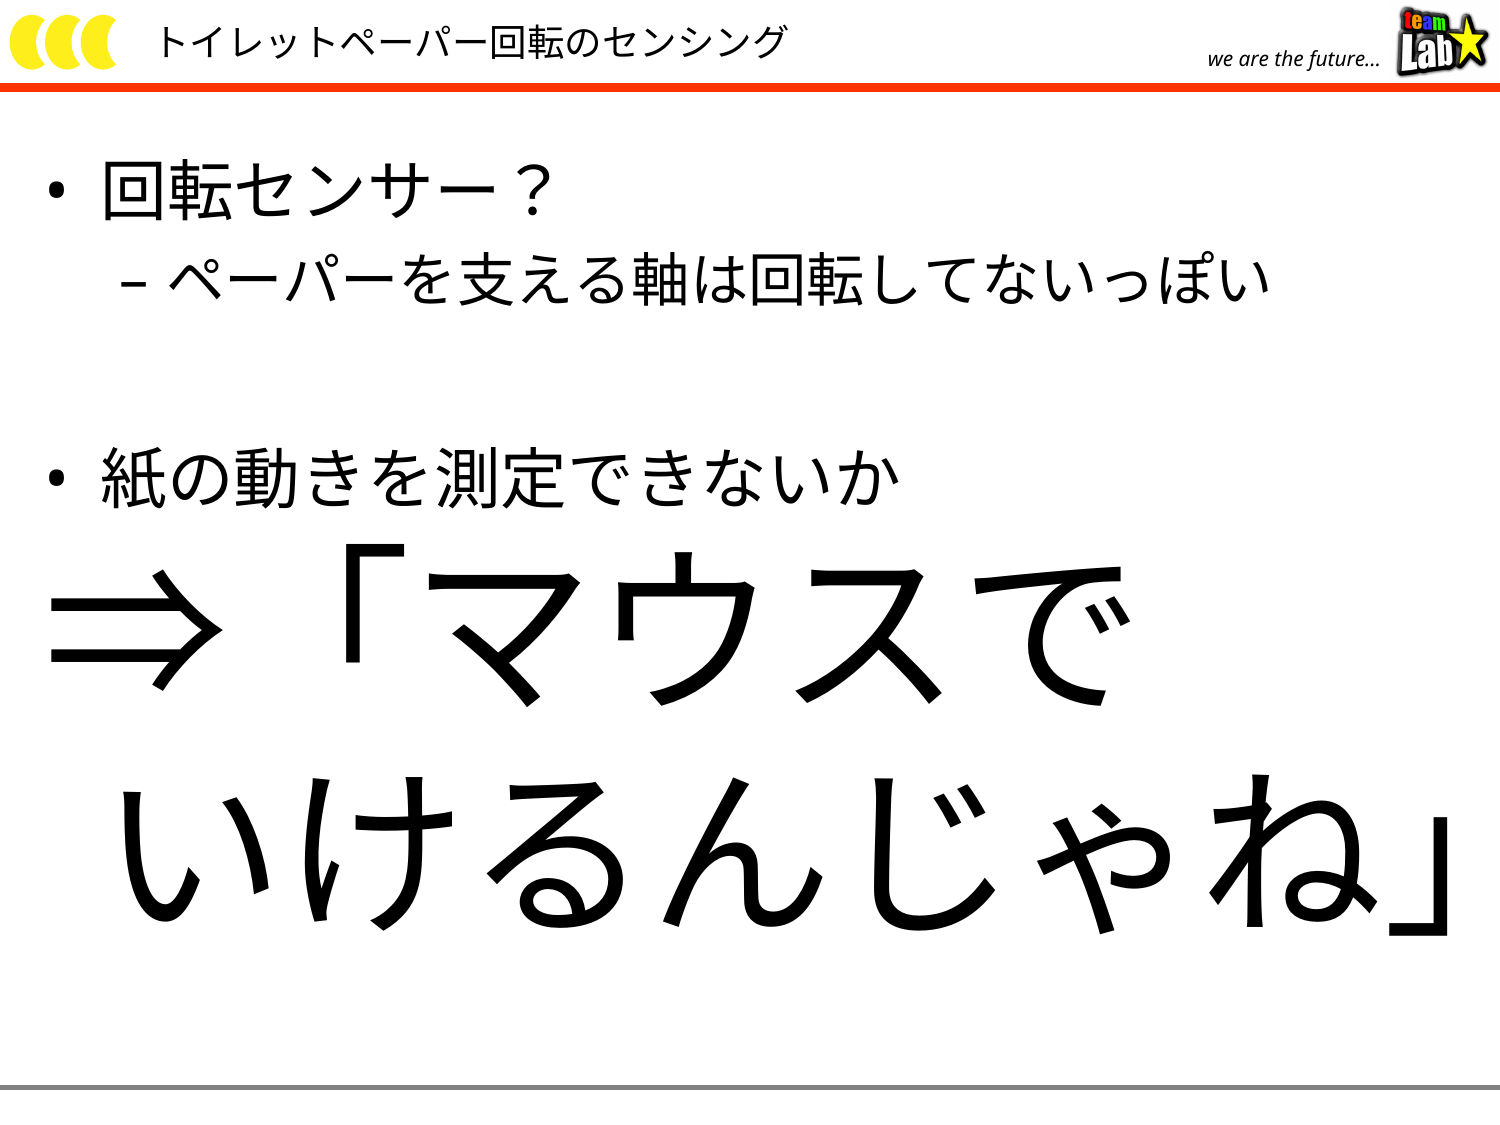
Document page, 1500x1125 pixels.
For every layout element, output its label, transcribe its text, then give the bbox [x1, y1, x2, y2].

title トイレットペーパー回転のセンシング [137, 11, 925, 72]
picture [1386, 0, 1499, 83]
text_box 回転センサー？ ペーパーを支える軸は回転してないっぽい 紙の動きを測定できないか ⇒「マウスで いけるんじゃね」 [29, 140, 1500, 1000]
